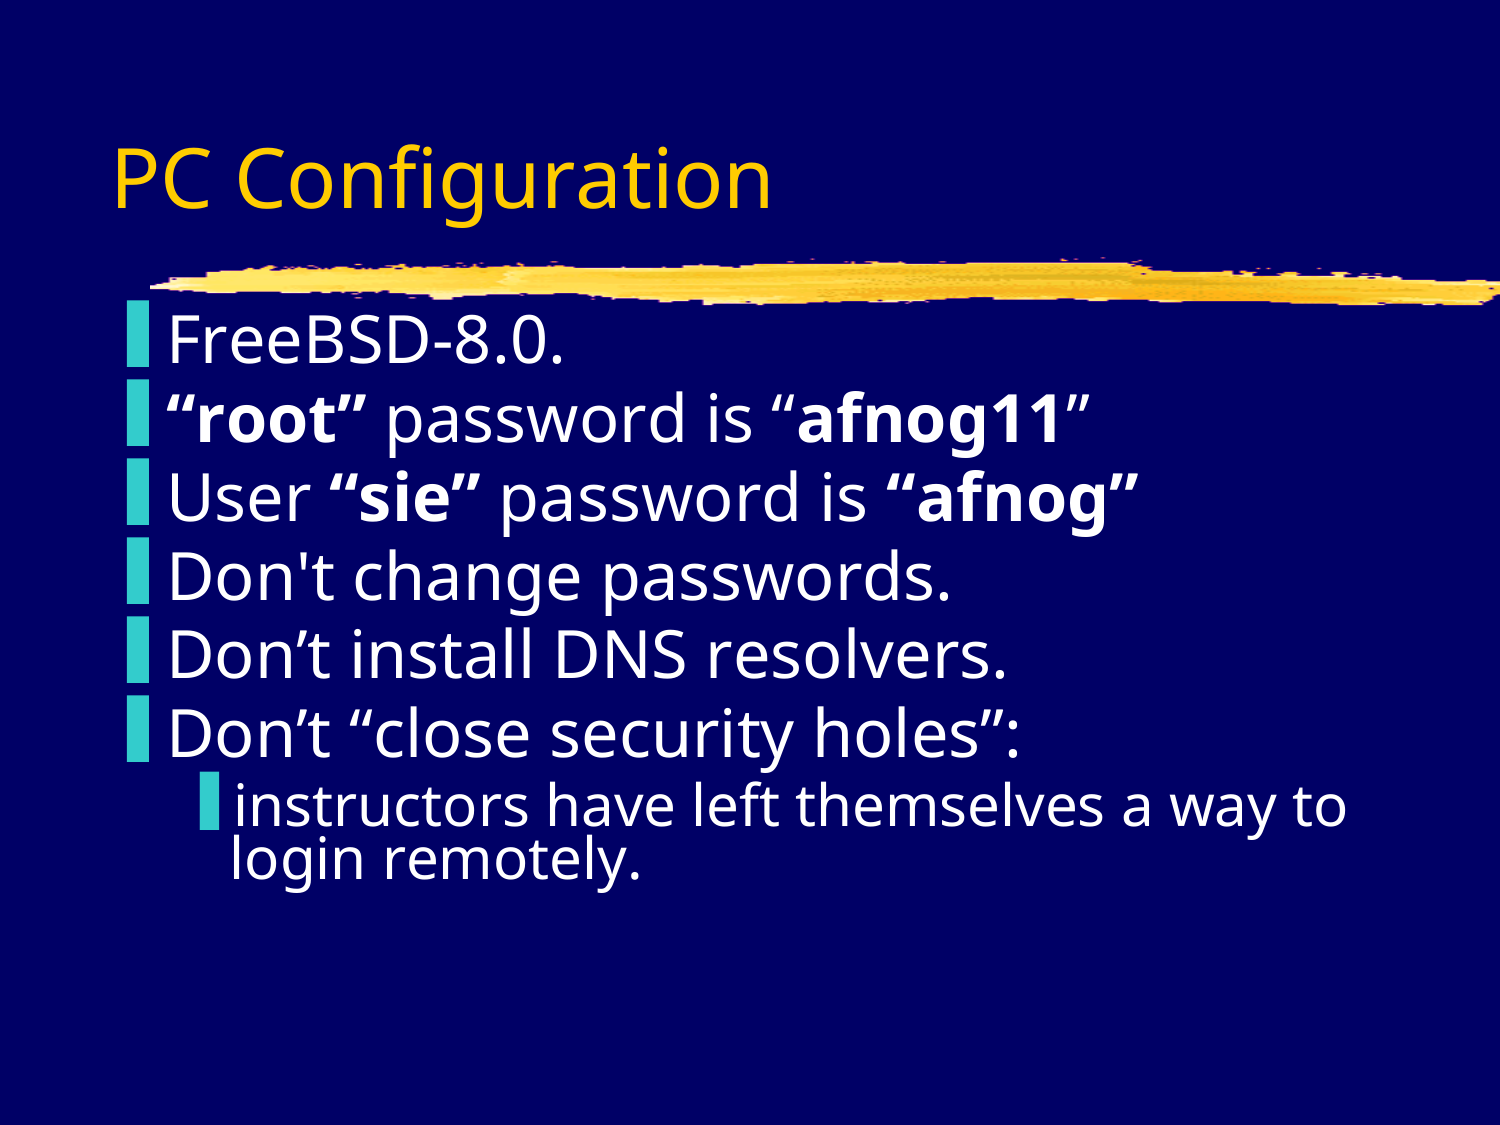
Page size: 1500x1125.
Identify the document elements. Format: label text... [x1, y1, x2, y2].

picture [150, 252, 1500, 316]
title PC Configuration [110, 78, 1391, 297]
list FreeBSD-8.0. “root” password is “afnog11” User “sie” password is “afnog” Don't change passwords. Don’t install DNS resolvers. Don’t “close security holes”: instructors have left themselves a way to login remotely. [110, 312, 1391, 1118]
